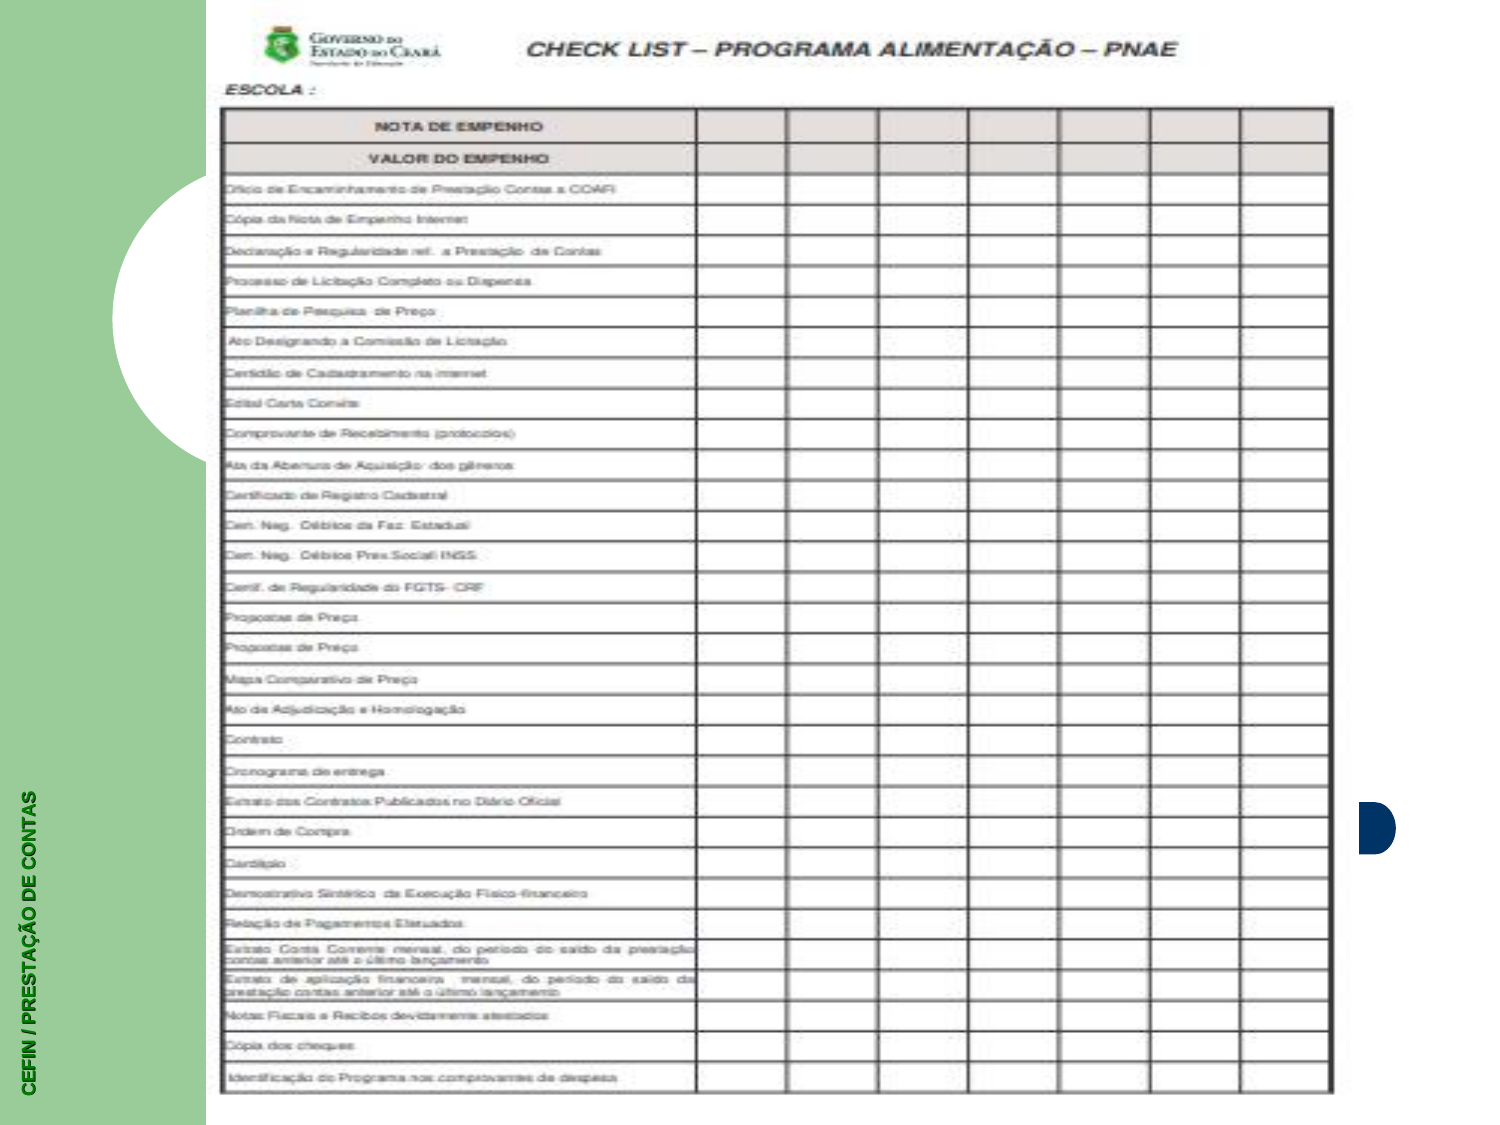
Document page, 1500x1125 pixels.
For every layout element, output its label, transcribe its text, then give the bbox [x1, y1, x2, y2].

text_box CEFIN / PRESTAÇÃO DE CONTAS [6, 767, 60, 1125]
picture [206, 0, 1359, 1125]
